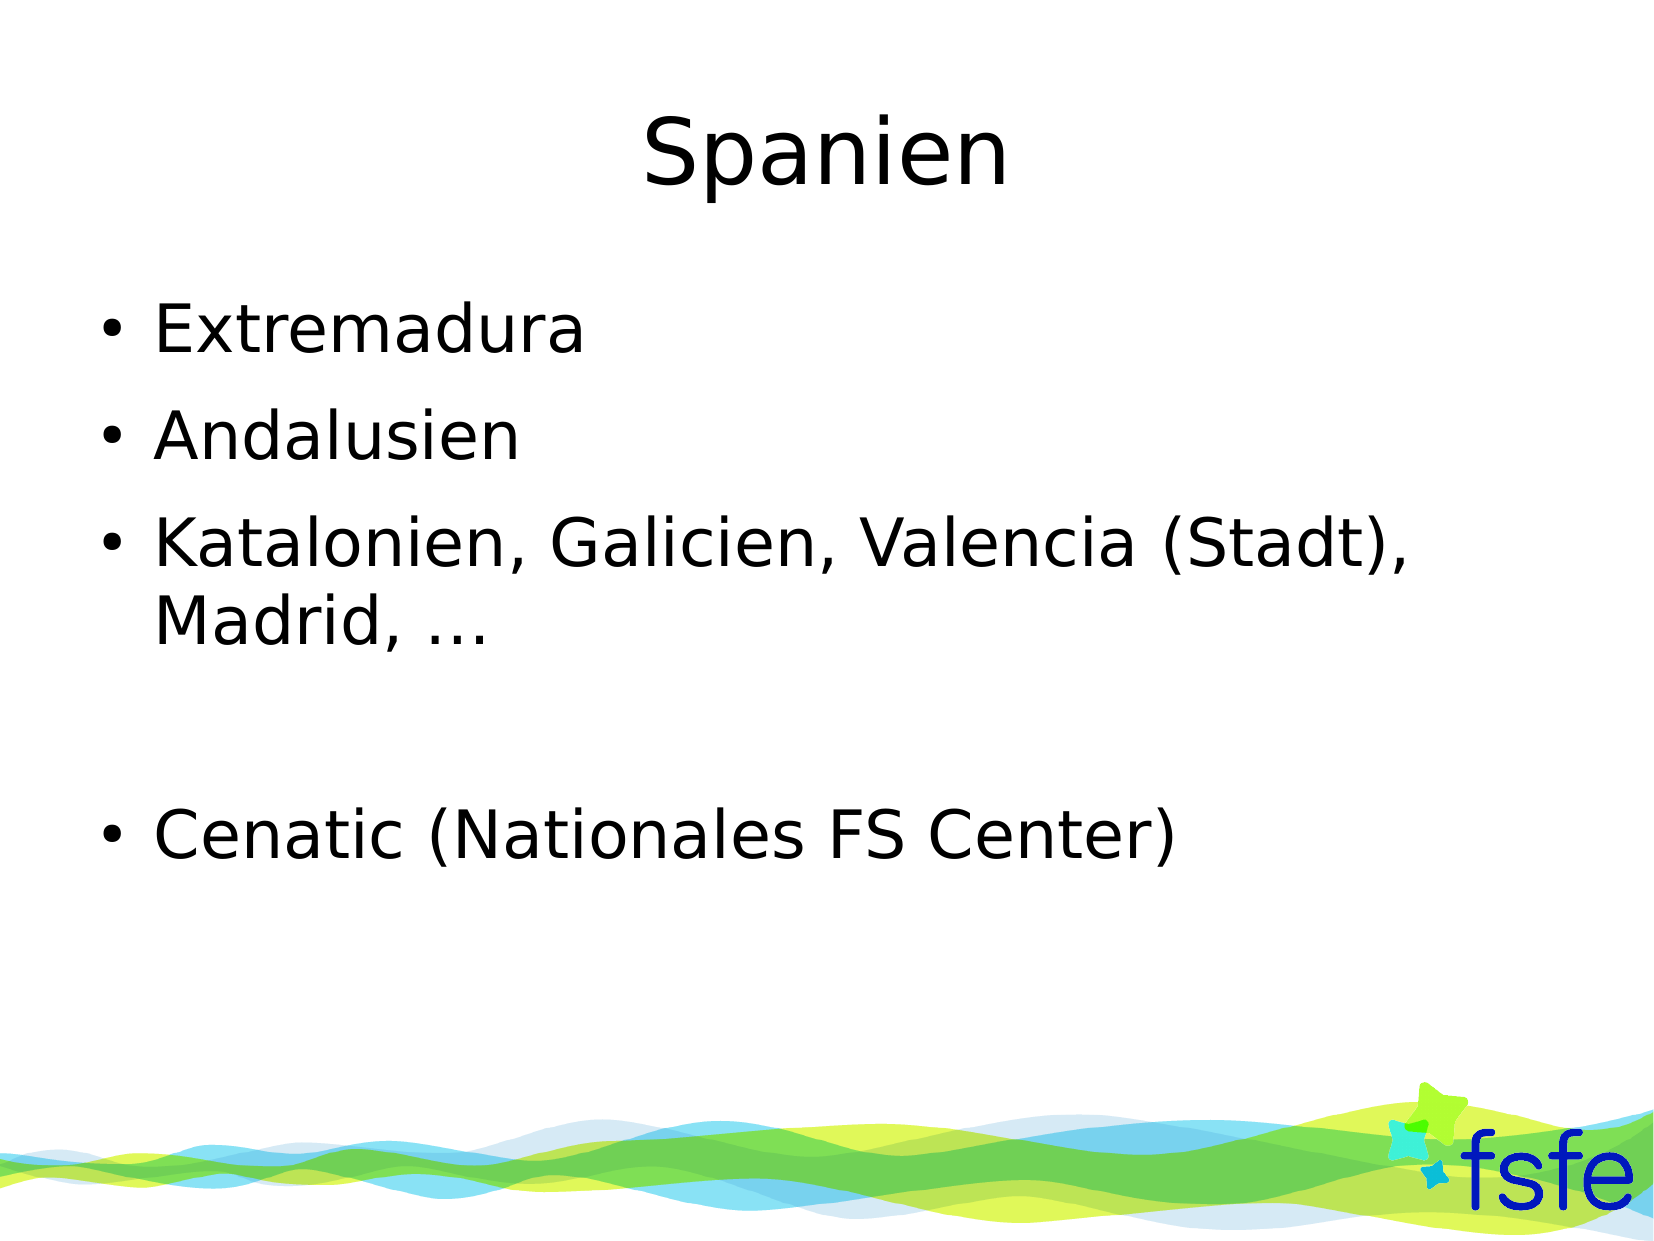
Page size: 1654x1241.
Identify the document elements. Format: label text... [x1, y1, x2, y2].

title Spanien [82, 49, 1571, 257]
list Extremadura Andalusien Katalonien, Galicien, Valencia (Stadt), Madrid, … Cenatic (Nationales FS Center) [82, 290, 1571, 1010]
picture [0, 1081, 1654, 1241]
